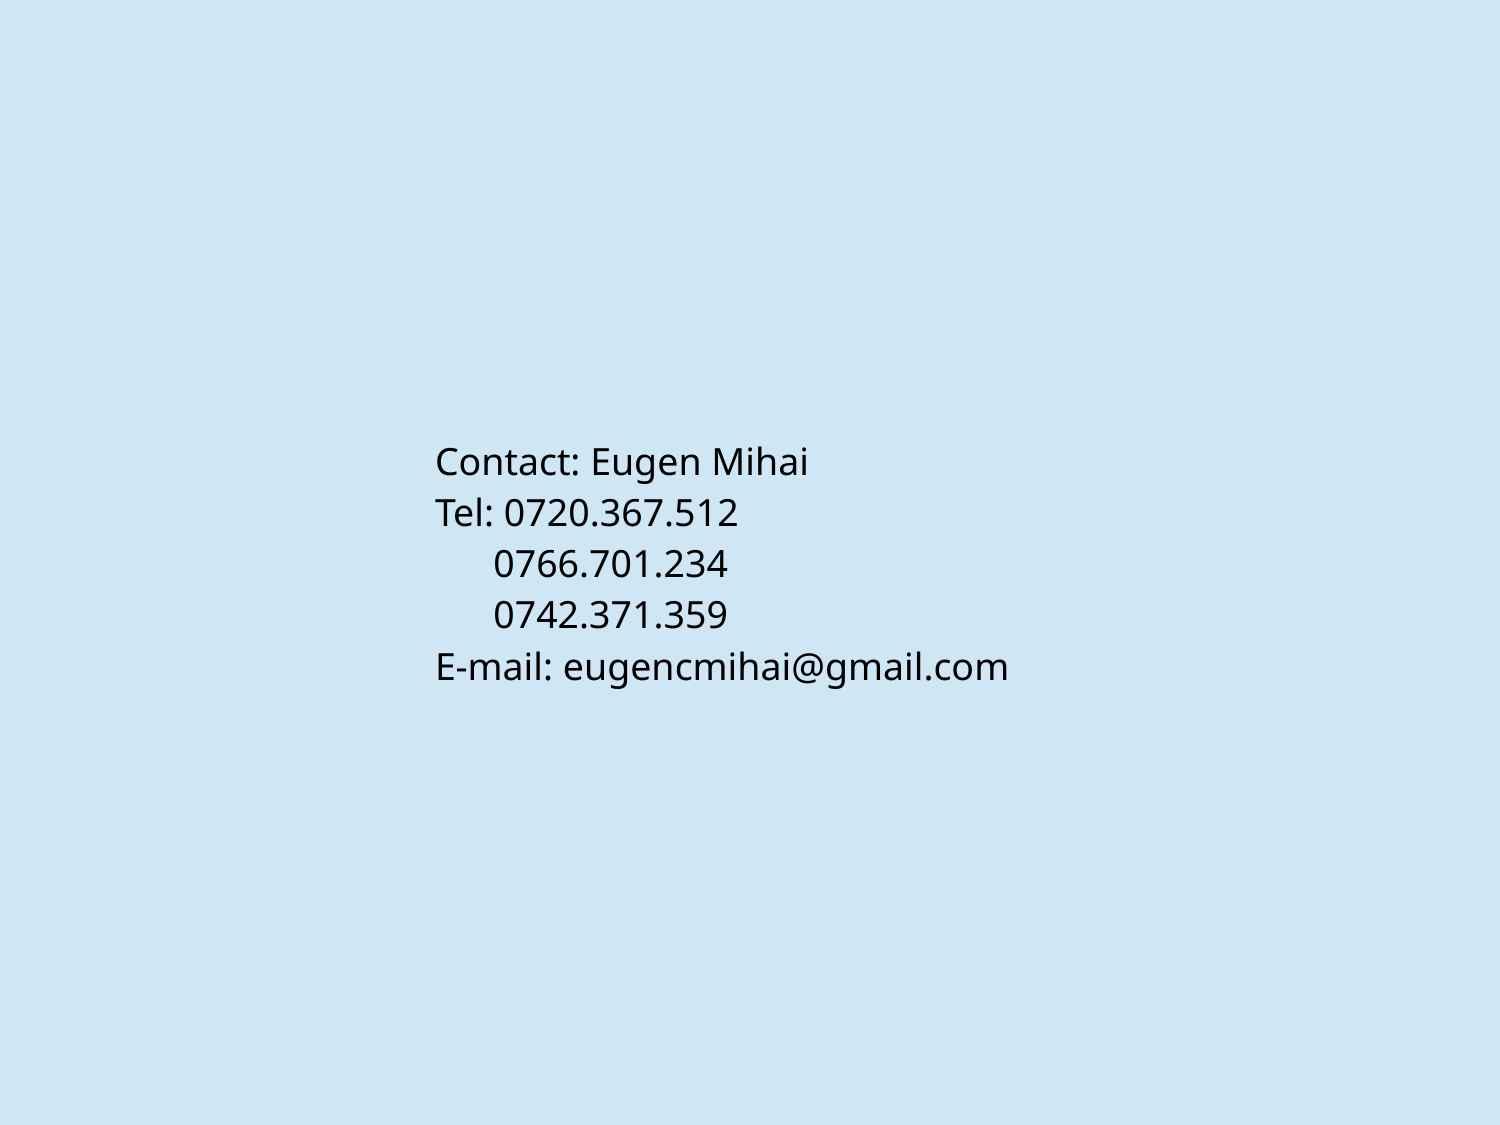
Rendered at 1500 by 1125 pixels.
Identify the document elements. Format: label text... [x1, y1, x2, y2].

text_box Contact: Eugen Mihai Tel: 0720.367.512 0766.701.234 0742.371.359 E-mail: eugencmihai@gmail.com [435, 404, 1111, 722]
